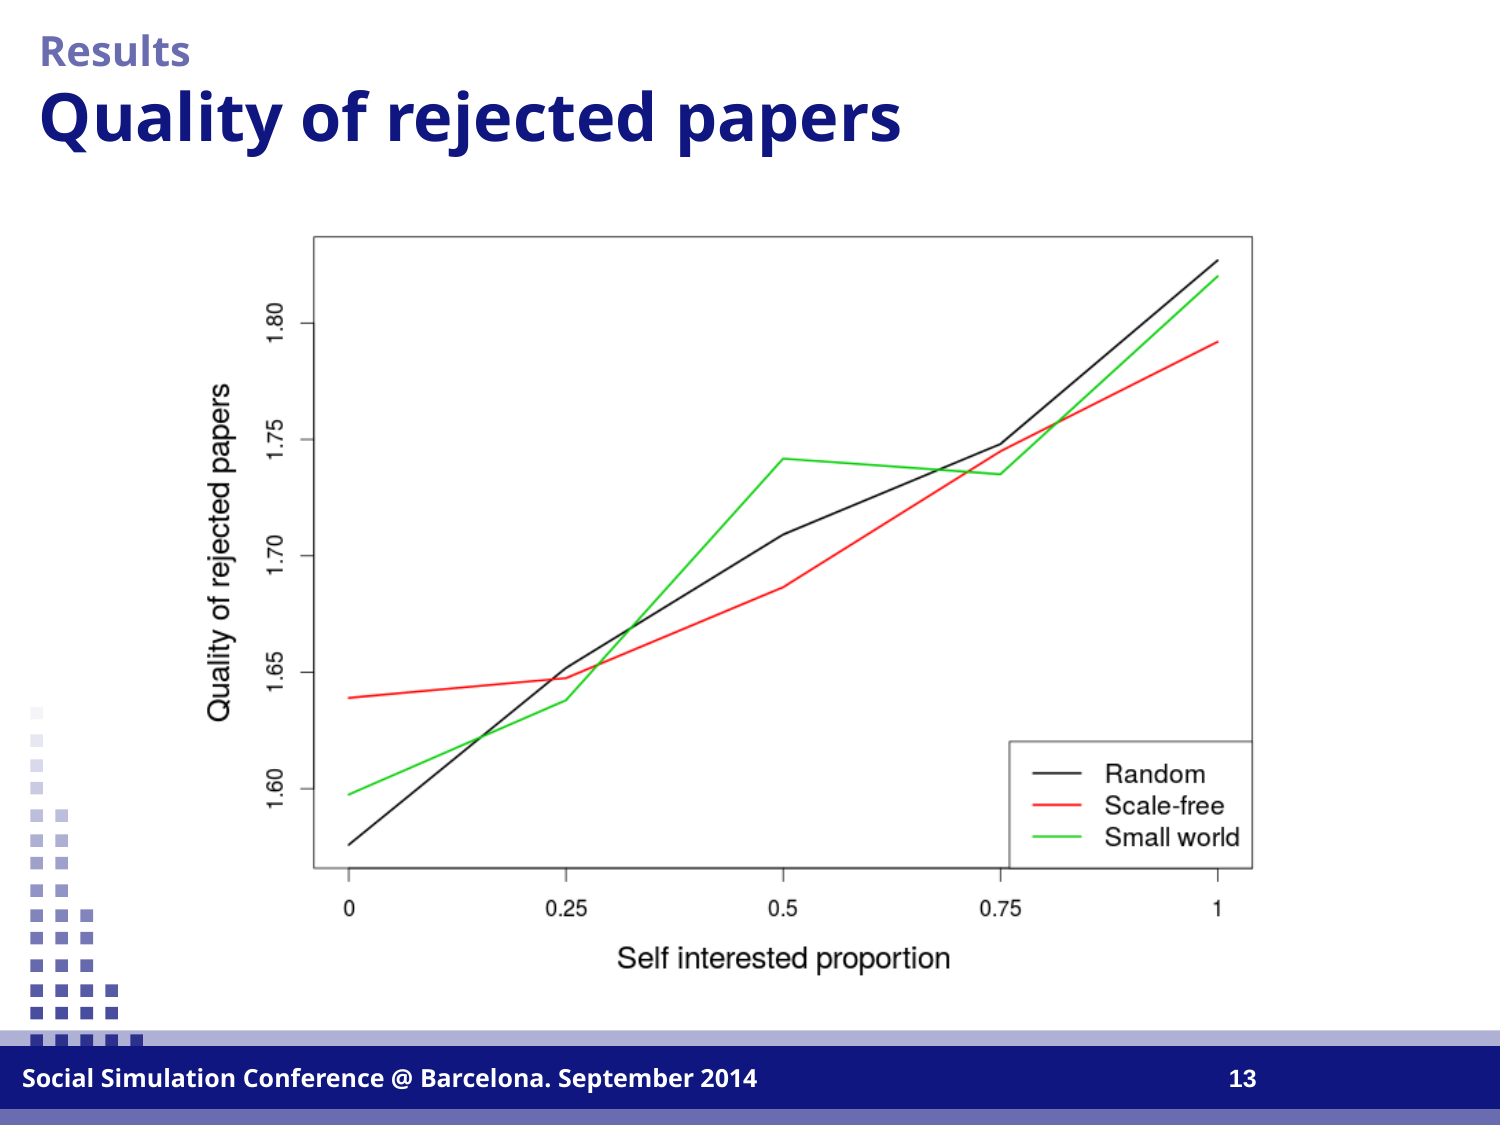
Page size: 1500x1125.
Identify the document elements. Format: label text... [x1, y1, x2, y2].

picture [206, 243, 1308, 1004]
text_box Results Quality of rejected papers [24, 17, 1453, 243]
